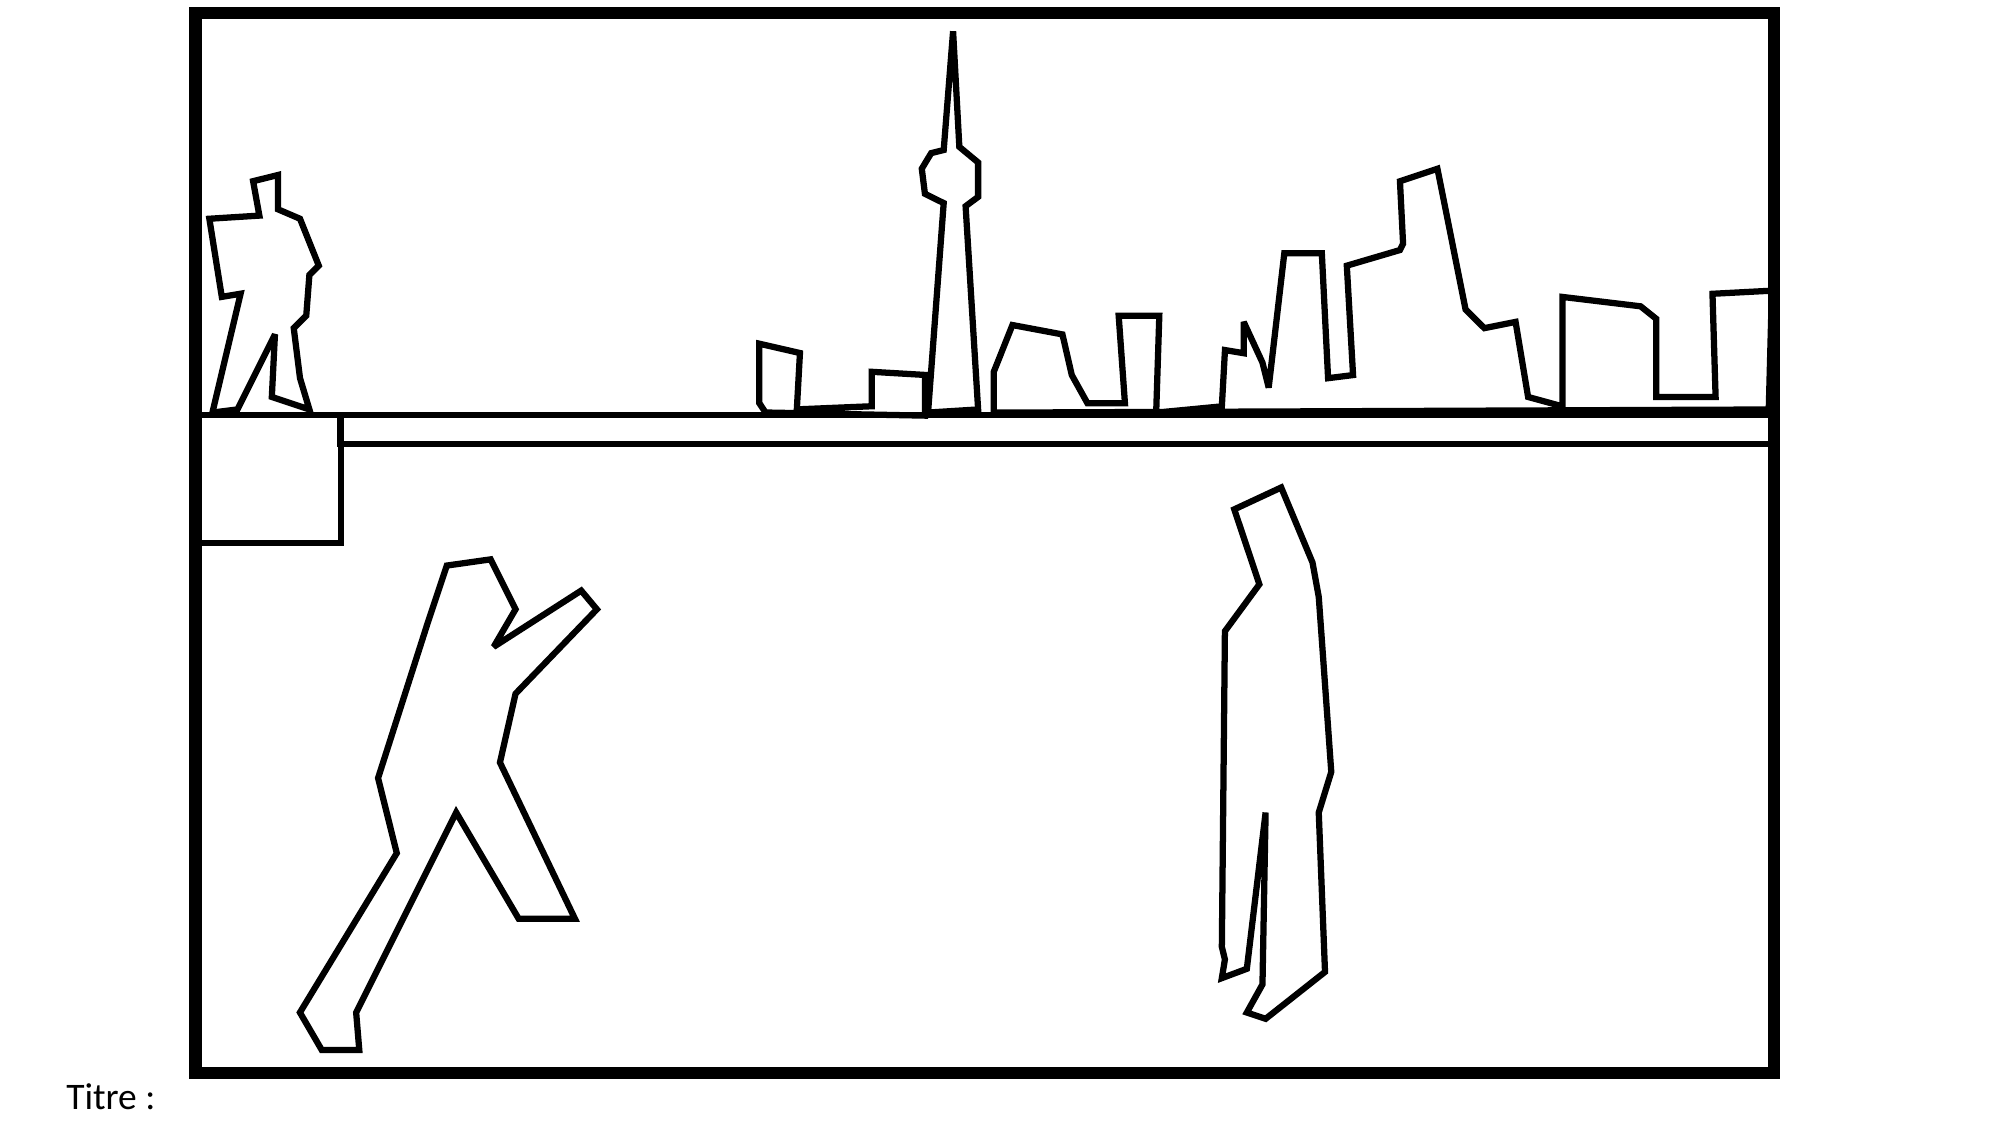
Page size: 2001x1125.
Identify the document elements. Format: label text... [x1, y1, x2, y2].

text_box [299, 559, 597, 1051]
text_box Titre : [51, 1064, 1799, 1125]
